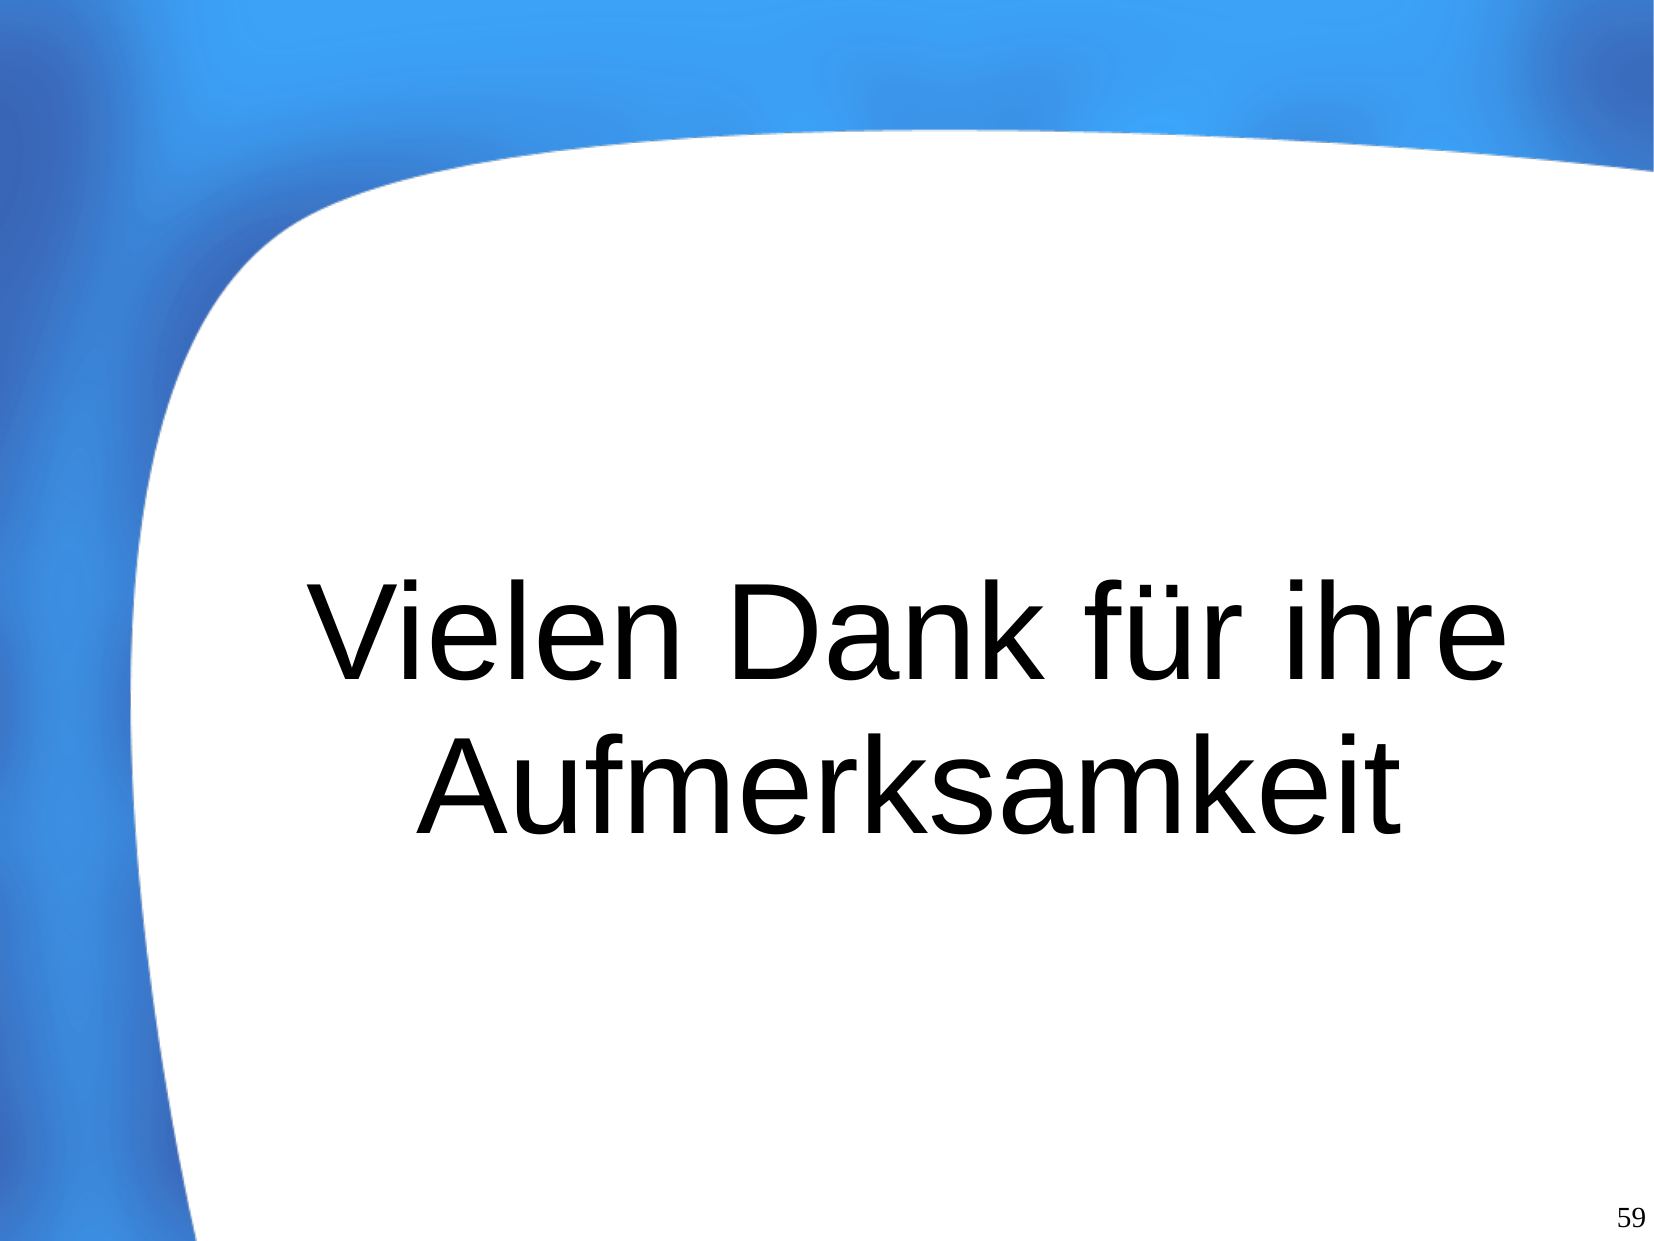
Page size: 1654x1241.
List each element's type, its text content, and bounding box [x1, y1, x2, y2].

picture [0, 0, 1654, 1241]
subtitle Vielen Dank für ihre Aufmerksamkeit [259, 248, 1560, 1170]
